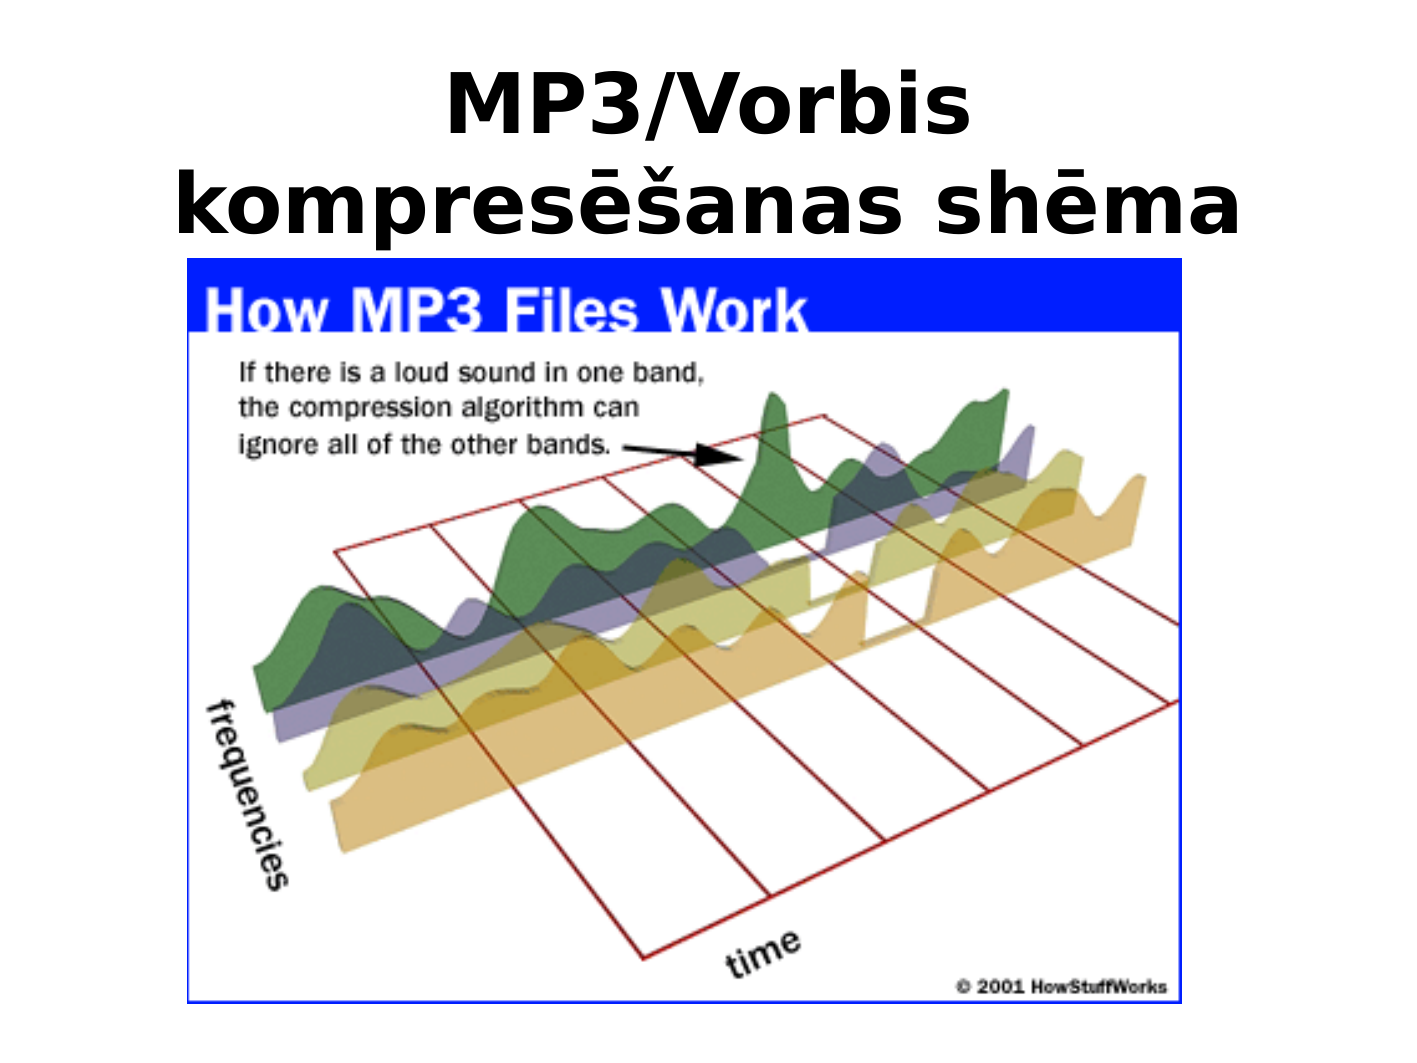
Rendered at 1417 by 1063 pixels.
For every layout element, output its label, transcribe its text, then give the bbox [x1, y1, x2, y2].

picture [187, 258, 1182, 1004]
title MP3/Vorbis kompresēšanas shēma [70, 42, 1346, 168]
